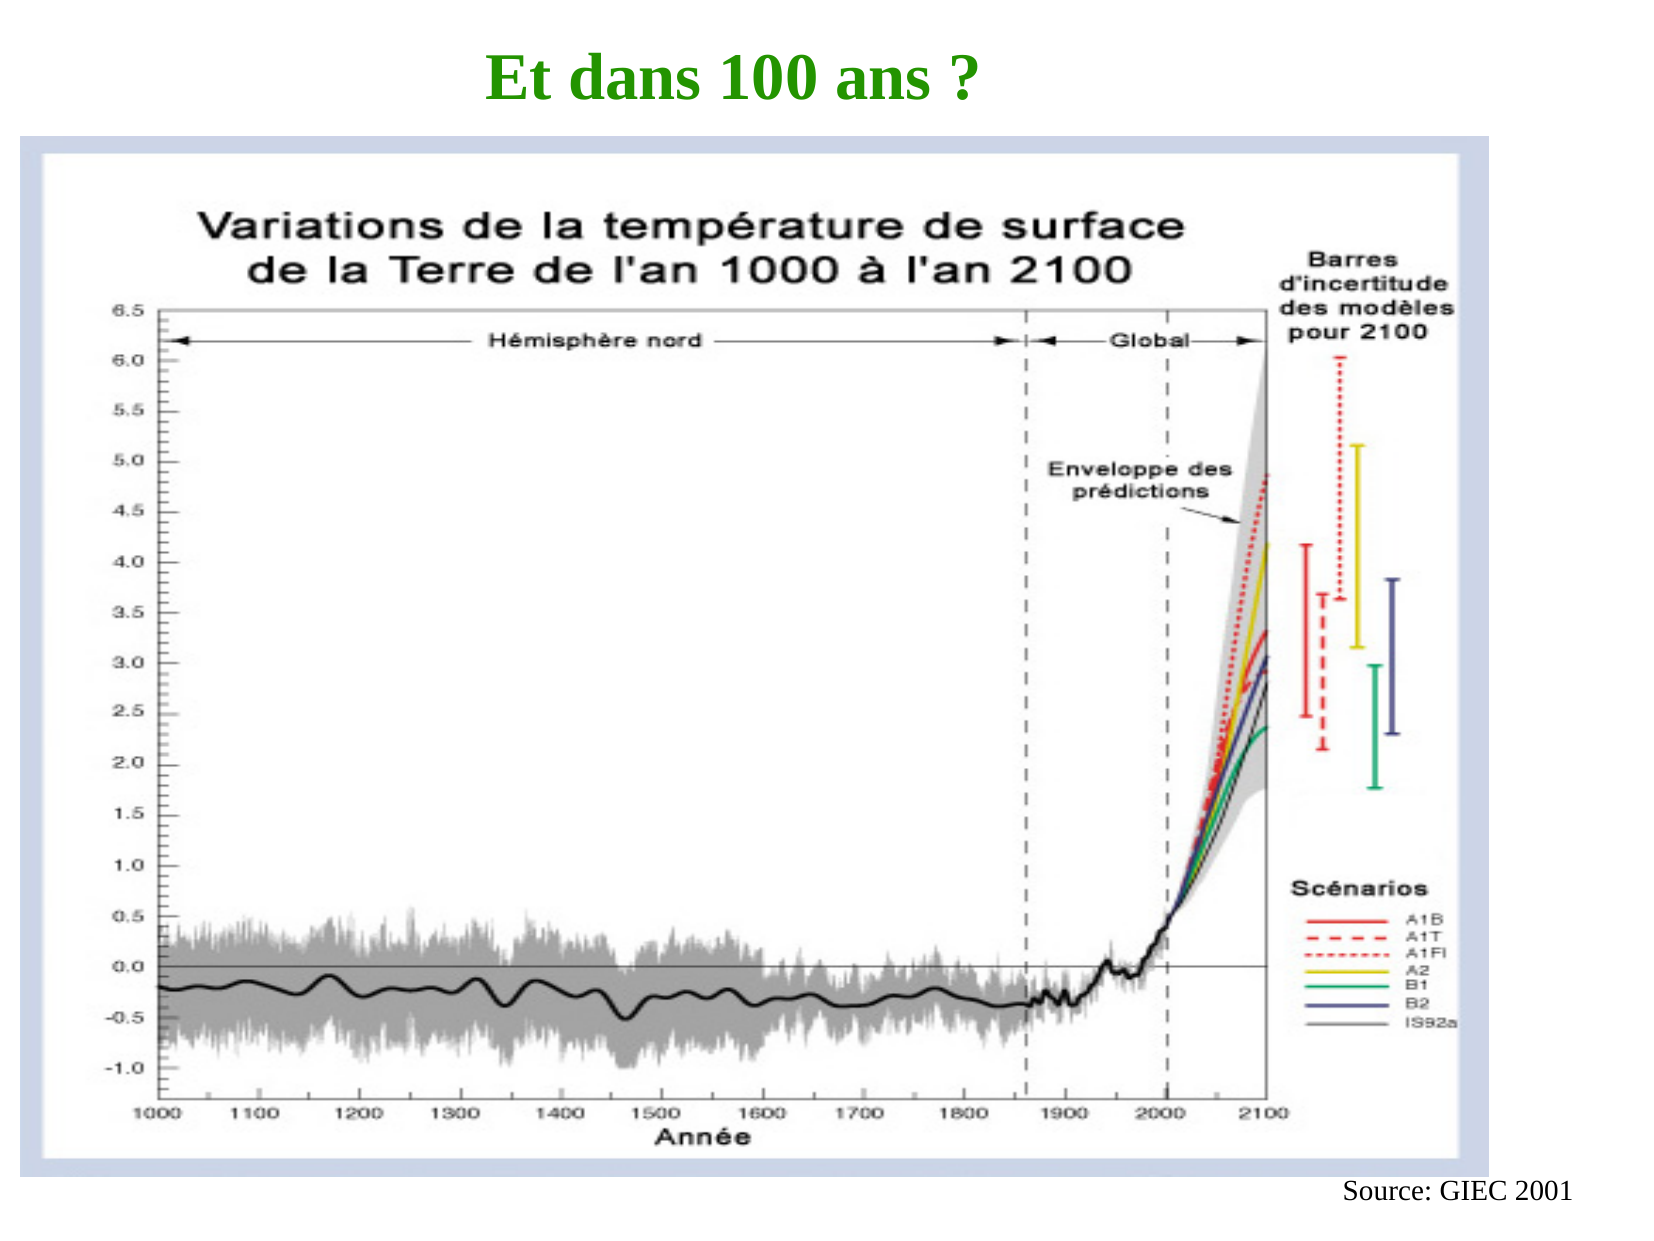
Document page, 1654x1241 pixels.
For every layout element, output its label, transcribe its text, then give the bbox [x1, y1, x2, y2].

text_box Source: GIEC 2001 [1090, 1166, 1589, 1215]
picture [20, 136, 1489, 1177]
text_box Et dans 100 ans ? [39, 31, 1429, 124]
